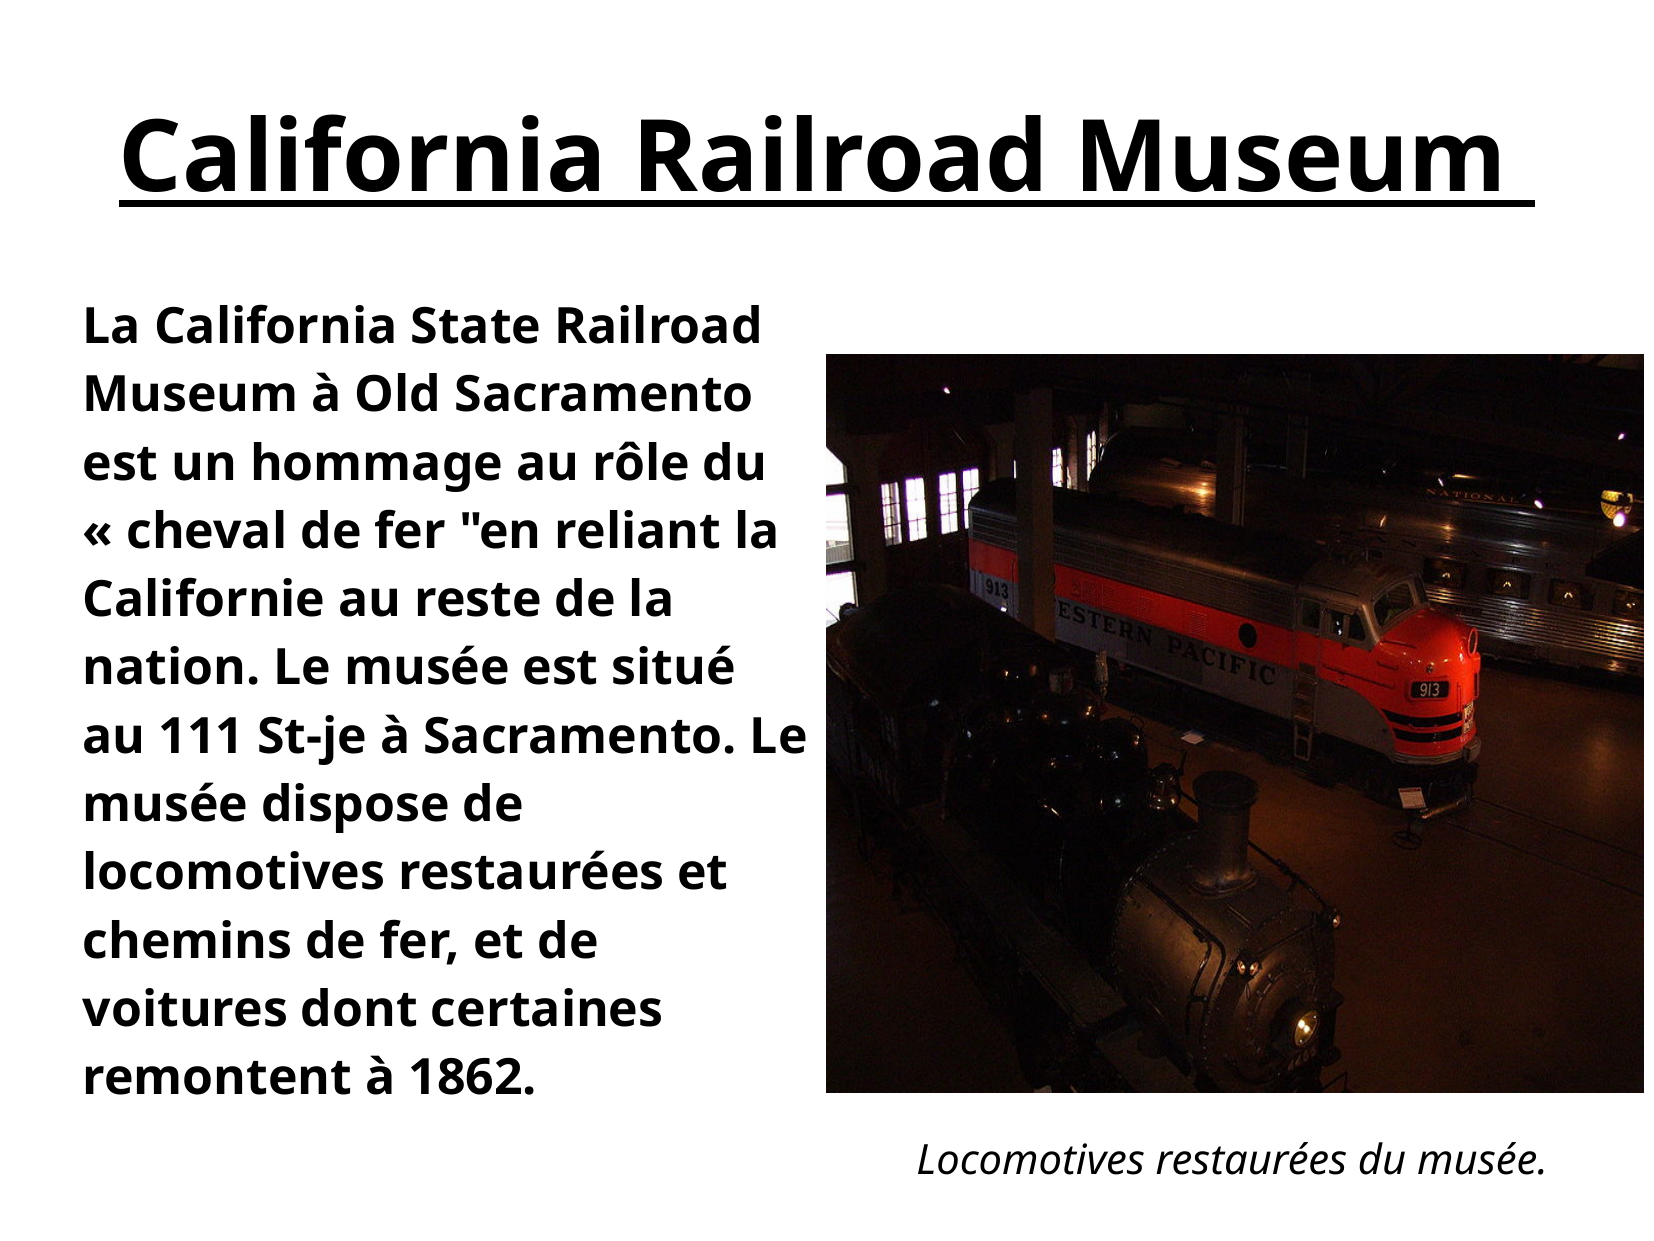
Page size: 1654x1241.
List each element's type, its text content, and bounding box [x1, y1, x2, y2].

title California Railroad Museum [82, 56, 1571, 250]
picture [826, 290, 1644, 1109]
list La California State Railroad Museum à Old Sacramento est un hommage au rôle du « cheval de fer "en reliant la Californie au reste de la nation. Le musée est situé au 111 St-je à Sacramento. Le musée dispose de locomotives restaurées et chemins de fer, et de voitures dont certaines remontent à 1862. [82, 290, 809, 1125]
text_box Locomotives restaurées du musée. [885, 1122, 1579, 1195]
